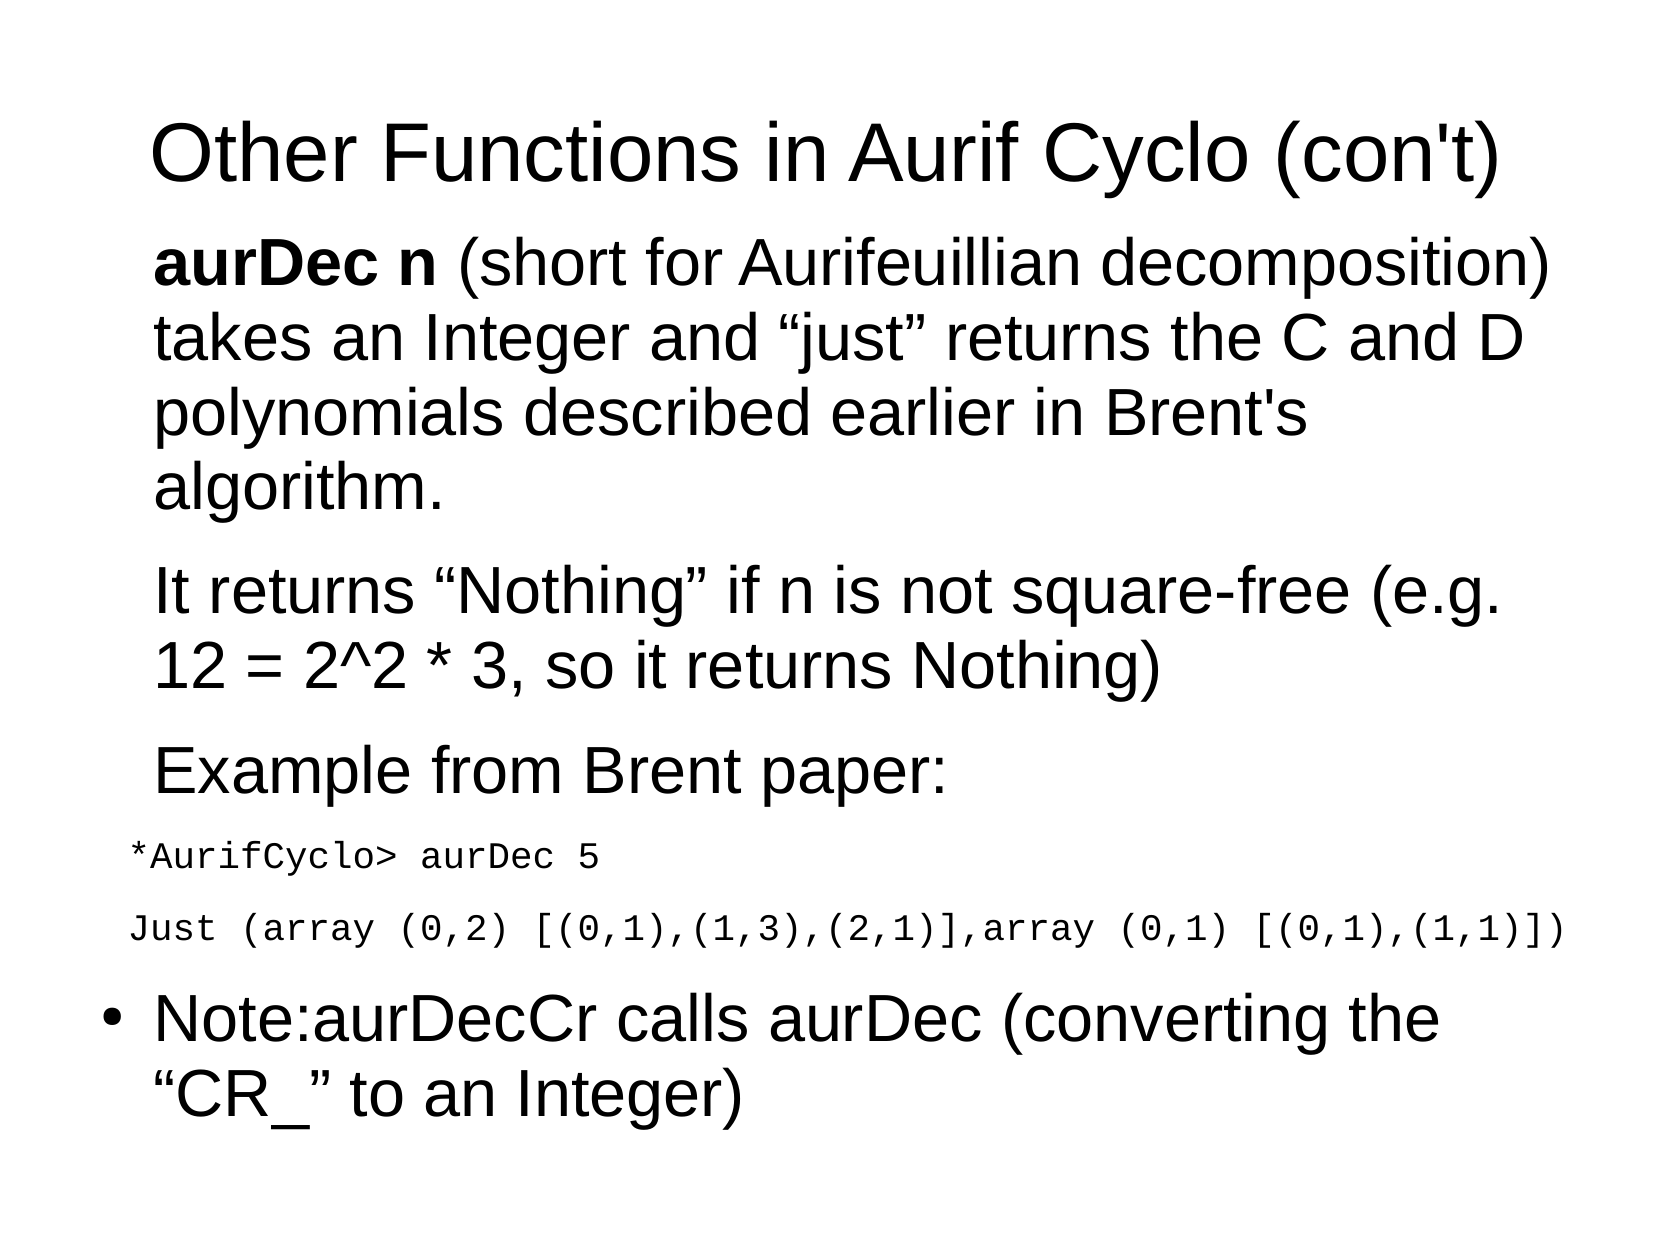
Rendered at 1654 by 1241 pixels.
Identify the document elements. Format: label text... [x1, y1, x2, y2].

title Other Functions in Aurif Cyclo (con't) [82, 49, 1571, 225]
list aurDec n (short for Aurifeuillian decomposition) takes an Integer and “just” returns the C and D polynomials described earlier in Brent's algorithm. It returns “Nothing” if n is not square-free (e.g. 12 = 2^2 * 3, so it returns Nothing) Example from Brent paper: *AurifCyclo> aurDec 5 Just (array (0,2) [(0,1),(1,3),(2,1)],array (0,1) [(0,1),(1,1)]) Note:aurDecCr calls aurDec (converting the “CR_” to an Integer) [82, 225, 1571, 1201]
